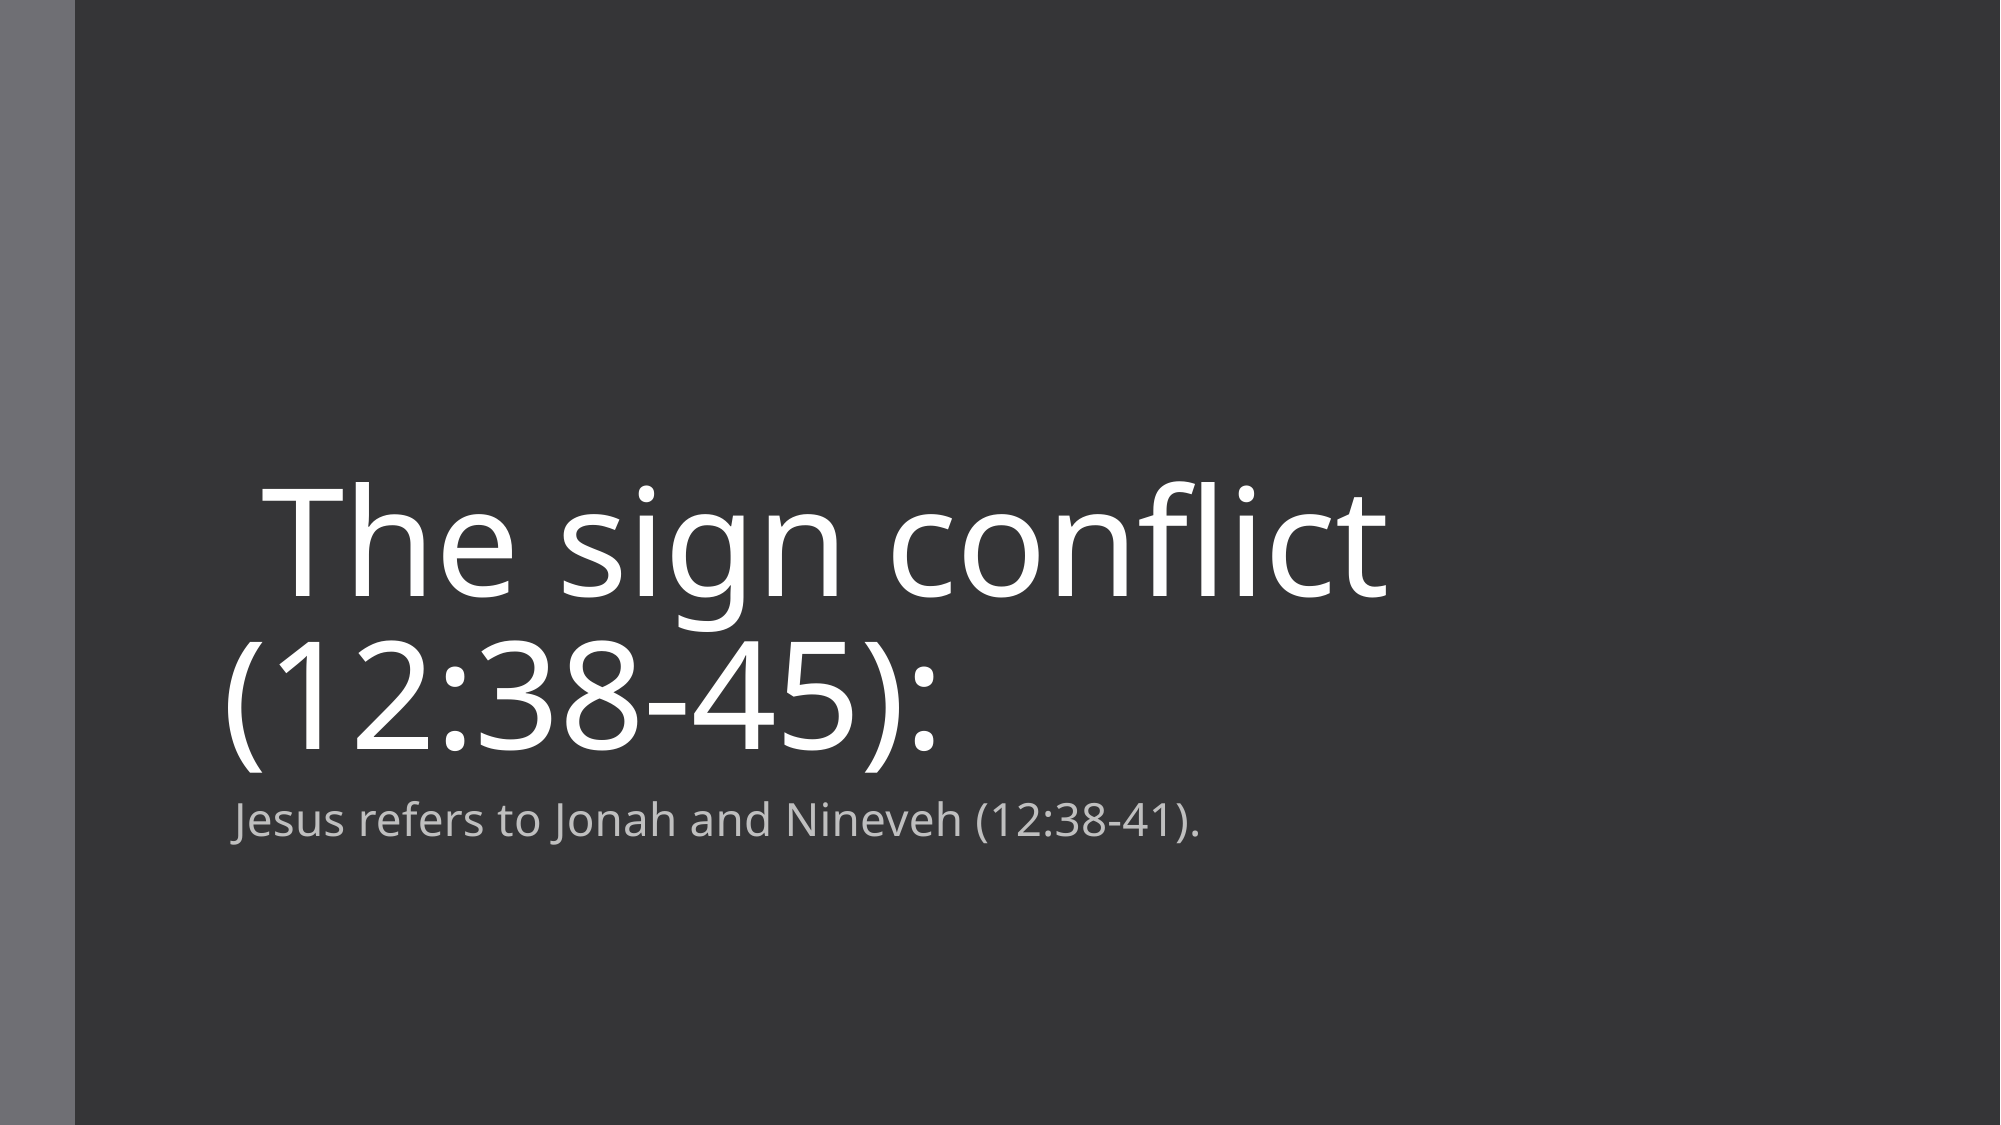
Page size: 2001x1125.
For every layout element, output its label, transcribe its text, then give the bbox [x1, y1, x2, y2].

subtitle Jesus refers to Jonah and Nineveh (12:38-41). [206, 787, 1752, 1066]
title The sign conflict (12:38-45): [206, 124, 1752, 787]
